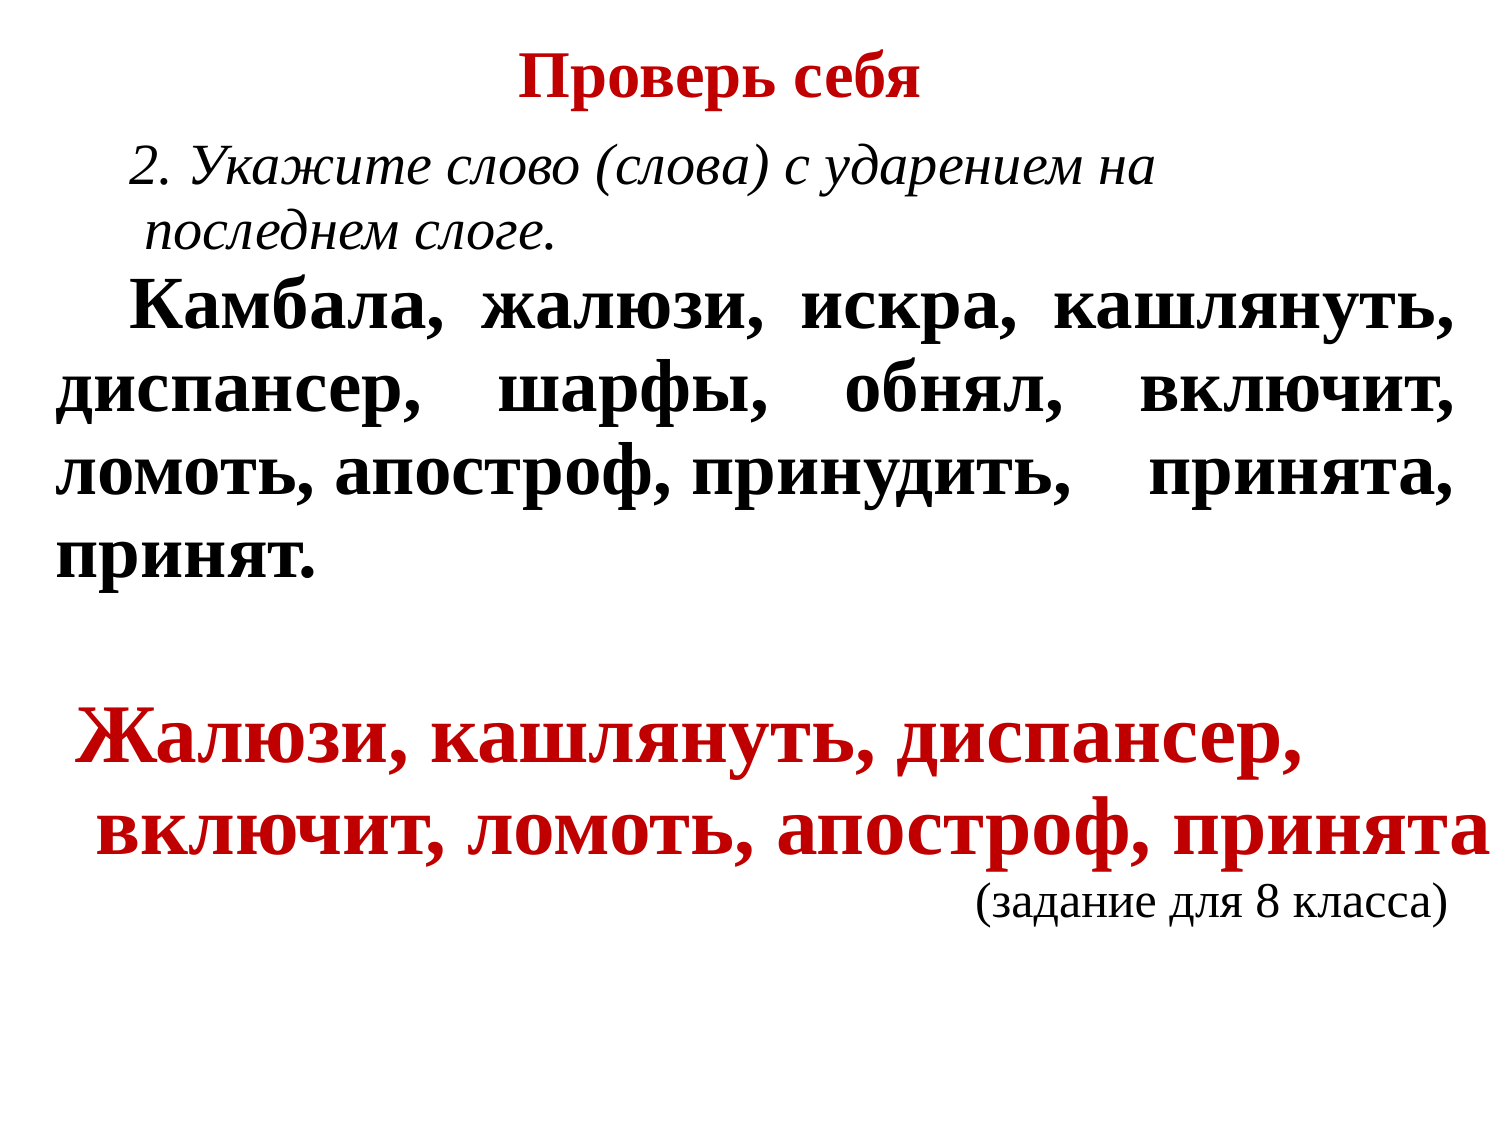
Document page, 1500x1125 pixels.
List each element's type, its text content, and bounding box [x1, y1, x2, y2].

text_box Проверь себя [503, 31, 938, 158]
text_box Жалюзи, кашлянуть, диспансер, включит, ломоть, апостроф, принята (задание для 8 класса) [60, 680, 1500, 936]
text_box 2. Укажите слово (слова) с ударением на последнем слоге. Камбала, жалюзи, искра, кашлянуть, диспансер, шарфы, обнял, включит, ломоть, апостроф, принудить, принята, принят. [41, 125, 1471, 602]
